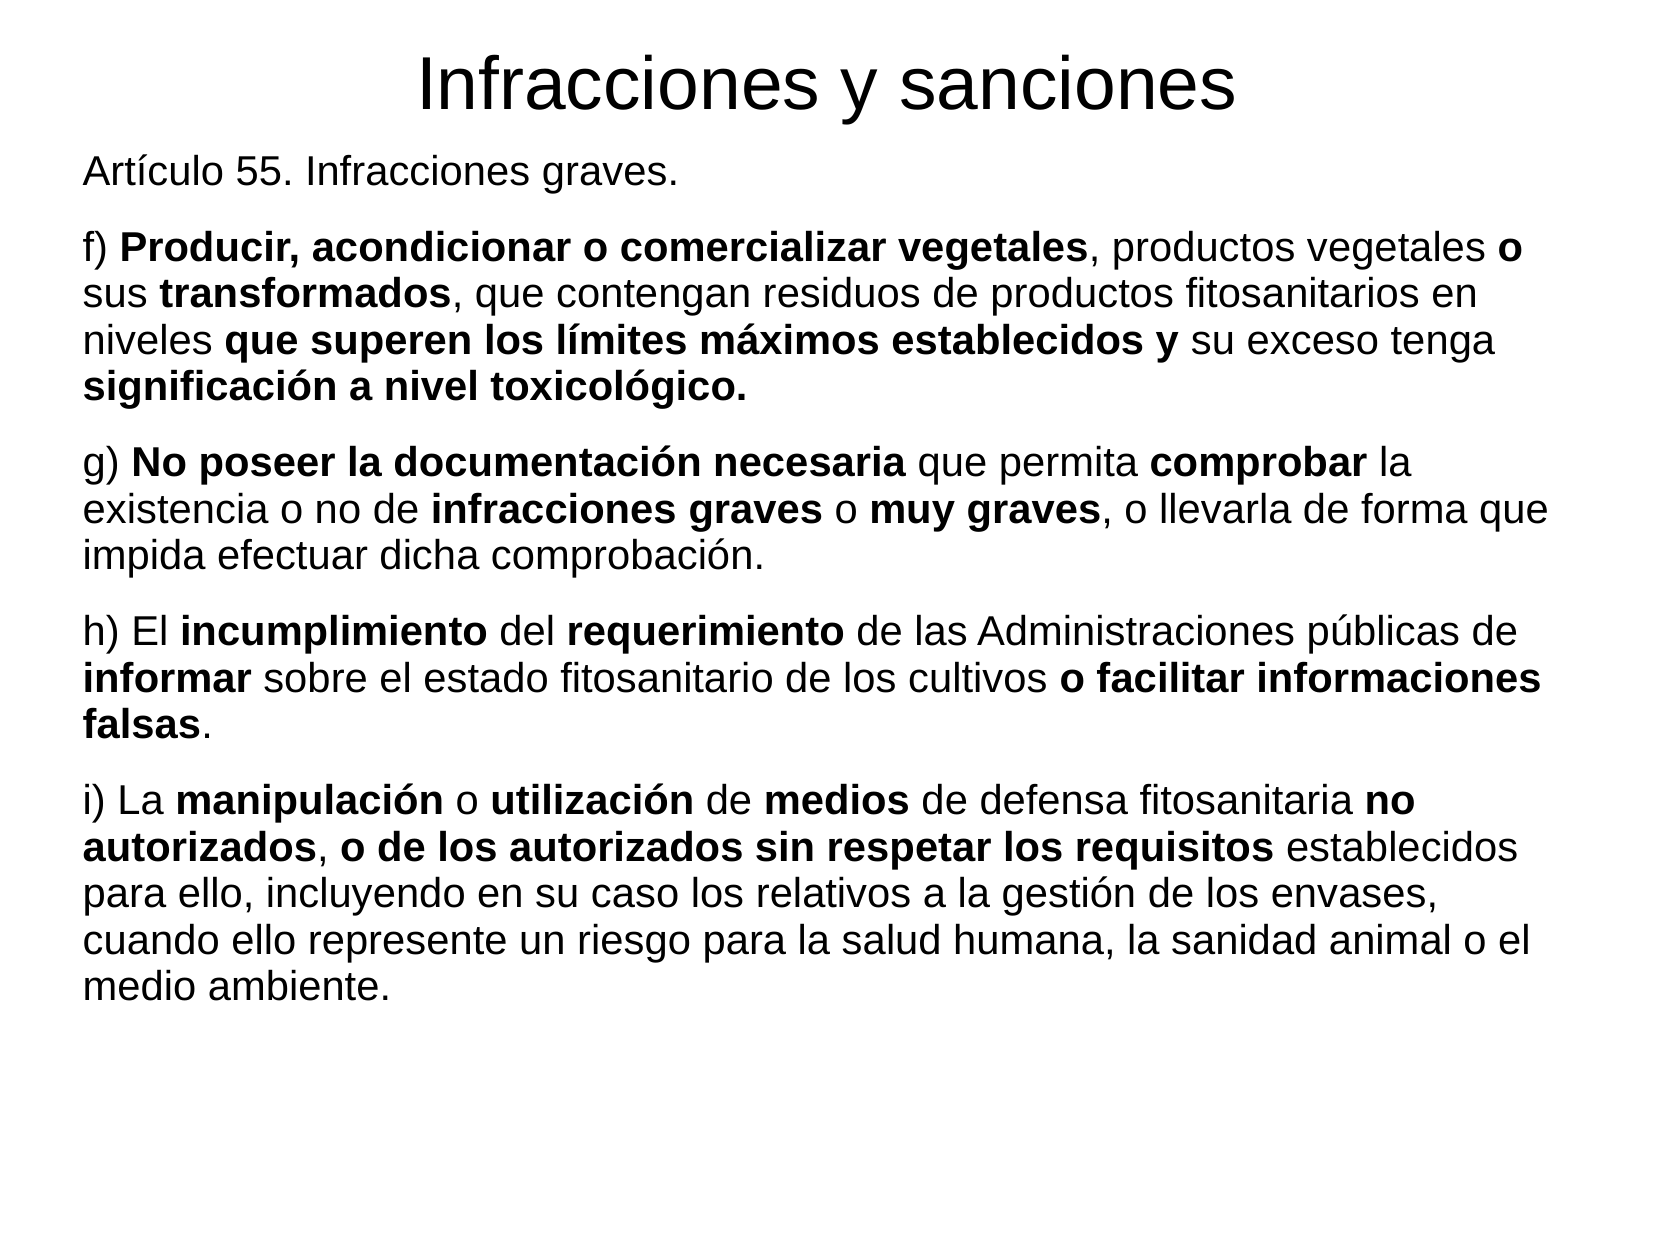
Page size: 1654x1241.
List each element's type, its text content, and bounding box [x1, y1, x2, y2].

list Artículo 55. Infracciones graves. f) Producir, acondicionar o comercializar vegetales, productos vegetales o sus transformados, que contengan residuos de productos fitosanitarios en niveles que superen los límites máximos establecidos y su exceso tenga significación a nivel toxicológico. g) No poseer la documentación necesaria que permita comprobar la existencia o no de infracciones graves o muy graves, o llevarla de forma que impida efectuar dicha comprobación. h) El incumplimiento del requerimiento de las Administraciones públicas de informar sobre el estado fitosanitario de los cultivos o facilitar informaciones falsas. i) La manipulación o utilización de medios de defensa fitosanitaria no autorizados, o de los autorizados sin respetar los requisitos establecidos para ello, incluyendo en su caso los relativos a la gestión de los envases, cuando ello represente un riesgo para la salud humana, la sanidad animal o el medio ambiente. [82, 147, 1571, 1241]
title Infracciones y sanciones [82, 41, 1571, 126]
